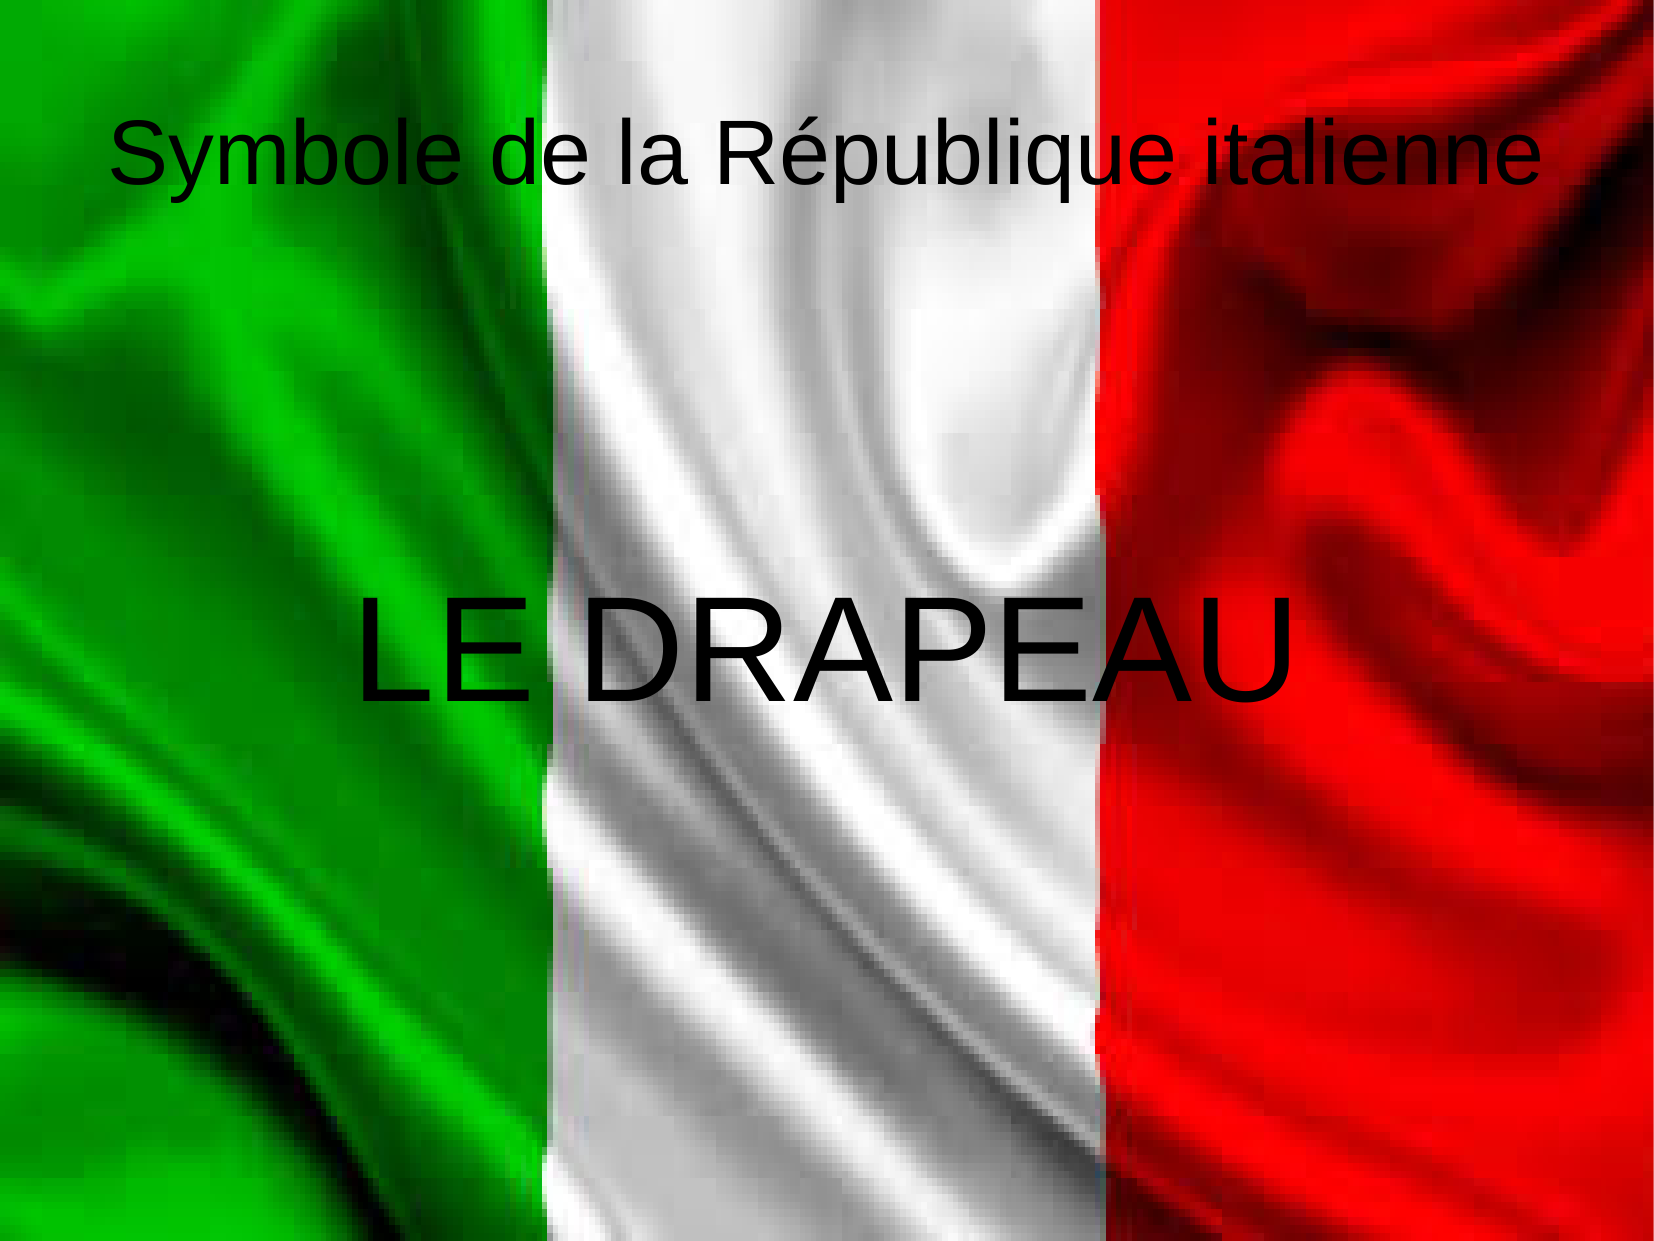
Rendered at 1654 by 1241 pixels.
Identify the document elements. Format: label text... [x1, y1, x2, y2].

picture [0, 0, 1654, 1241]
title Symbole de la République italienne [82, 49, 1571, 257]
subtitle LE DRAPEAU [82, 290, 1571, 1010]
